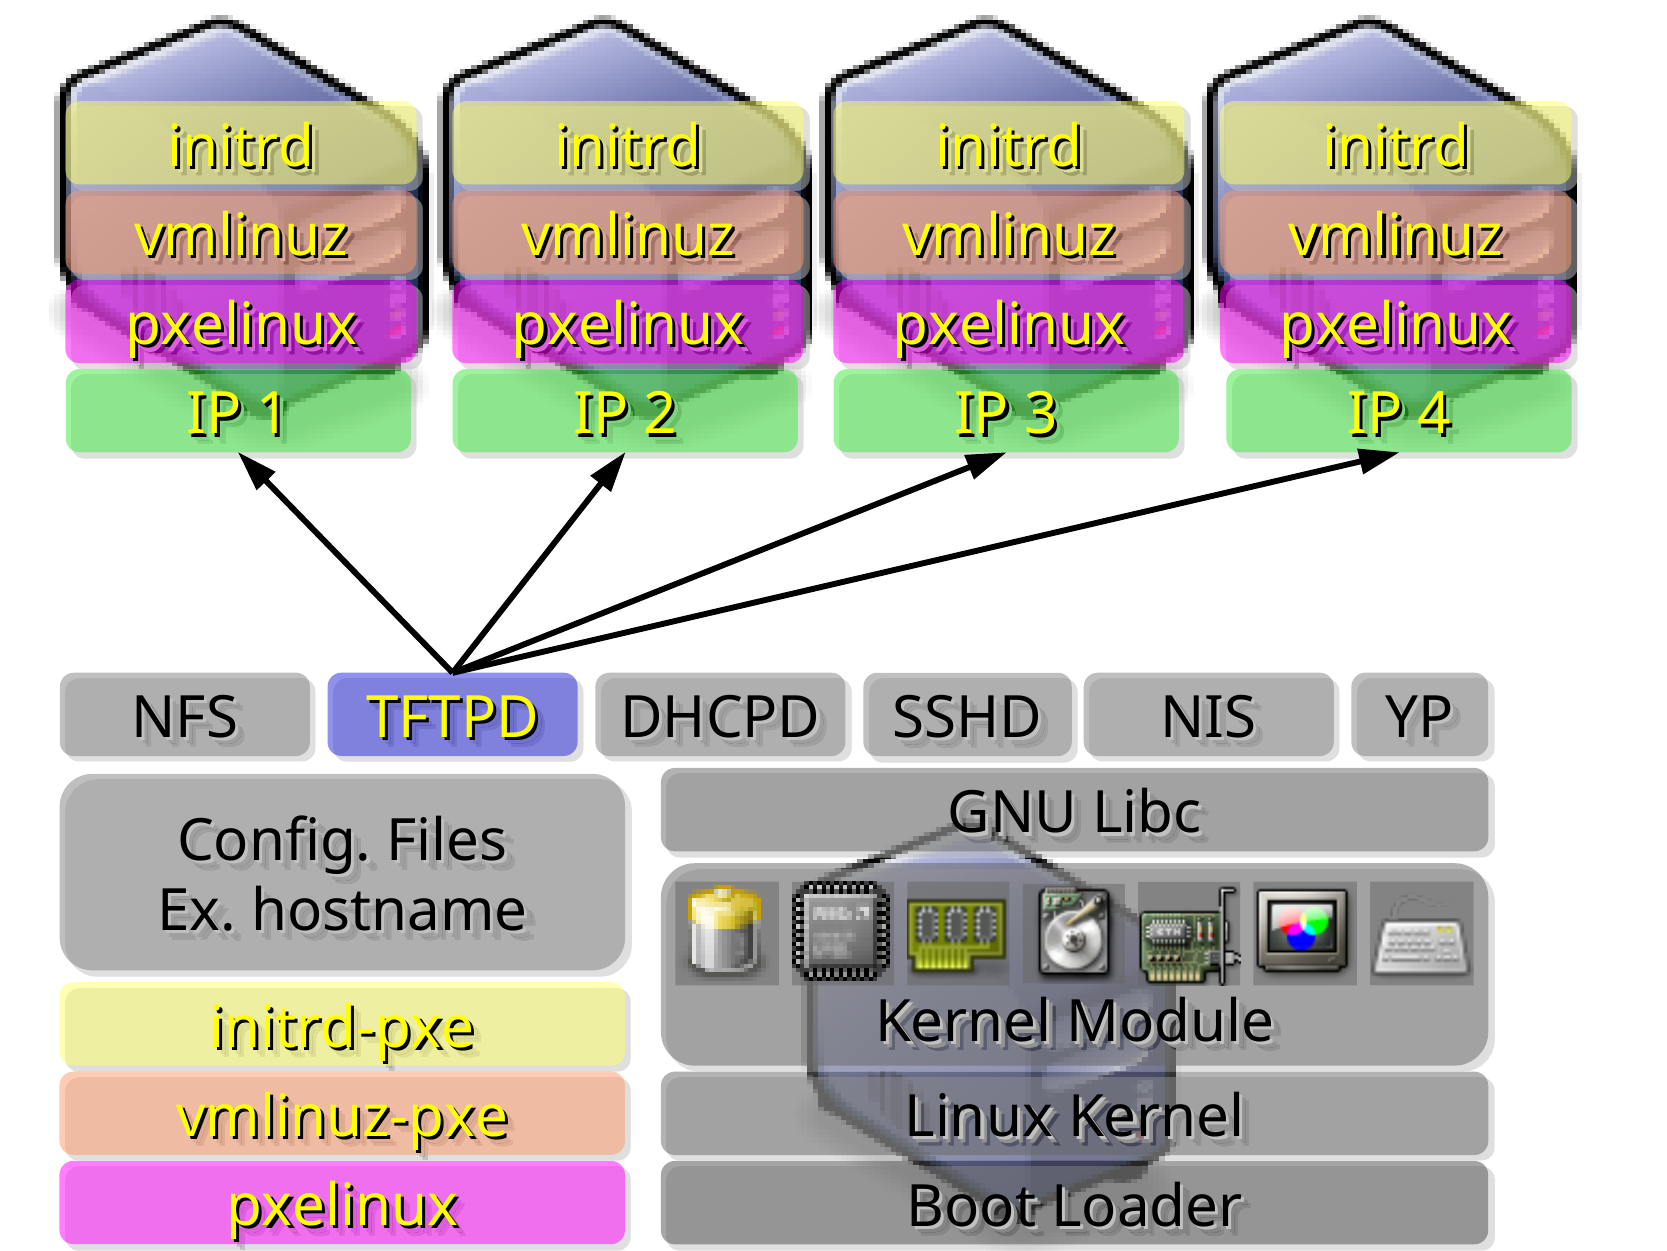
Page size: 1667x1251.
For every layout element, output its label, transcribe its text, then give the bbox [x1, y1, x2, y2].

text_box DHCPD [595, 672, 846, 757]
picture [792, 881, 895, 986]
text_box IP 2 [452, 369, 798, 453]
text_box initrd-pxe [59, 982, 625, 1066]
text_box SSHD [863, 672, 1072, 757]
text_box Boot Loader [660, 1160, 1489, 1245]
text_box vmlinuz [65, 190, 417, 274]
picture [1253, 881, 1357, 986]
text_box pxelinux [59, 1160, 625, 1245]
text_box IP 4 [1226, 369, 1572, 453]
text_box initrd [65, 101, 417, 185]
picture [774, 1156, 1221, 1160]
text_box NIS [1083, 672, 1334, 757]
text_box initrd [1220, 101, 1572, 185]
text_box YP [1351, 672, 1489, 757]
picture [1022, 883, 1125, 984]
text_box GNU Libc [660, 767, 1489, 852]
text_box vmlinuz [833, 190, 1185, 274]
text_box vmlinuz-pxe [59, 1071, 625, 1155]
text_box pxelinux [452, 279, 804, 364]
picture [1370, 881, 1474, 986]
text_box Config. Files Ex. hostname [59, 773, 626, 971]
text_box Kernel Module [660, 863, 1489, 1066]
text_box vmlinuz [452, 190, 804, 274]
text_box pxelinux [1220, 279, 1572, 364]
text_box initrd [833, 101, 1185, 185]
text_box initrd [452, 101, 804, 185]
picture [774, 852, 1221, 863]
picture [675, 881, 779, 986]
text_box pxelinux [65, 279, 417, 364]
text_box IP 1 [65, 369, 411, 453]
text_box IP 3 [833, 369, 1179, 453]
text_box pxelinux [833, 279, 1185, 364]
picture [774, 1066, 1221, 1071]
text_box NFS [59, 672, 310, 757]
text_box Linux Kernel [660, 1071, 1489, 1156]
picture [1138, 881, 1241, 986]
picture [27, 2, 1622, 506]
picture [774, 1245, 1221, 1251]
picture [907, 881, 1010, 986]
text_box vmlinuz [1220, 190, 1572, 274]
text_box TFTPD [327, 672, 578, 757]
